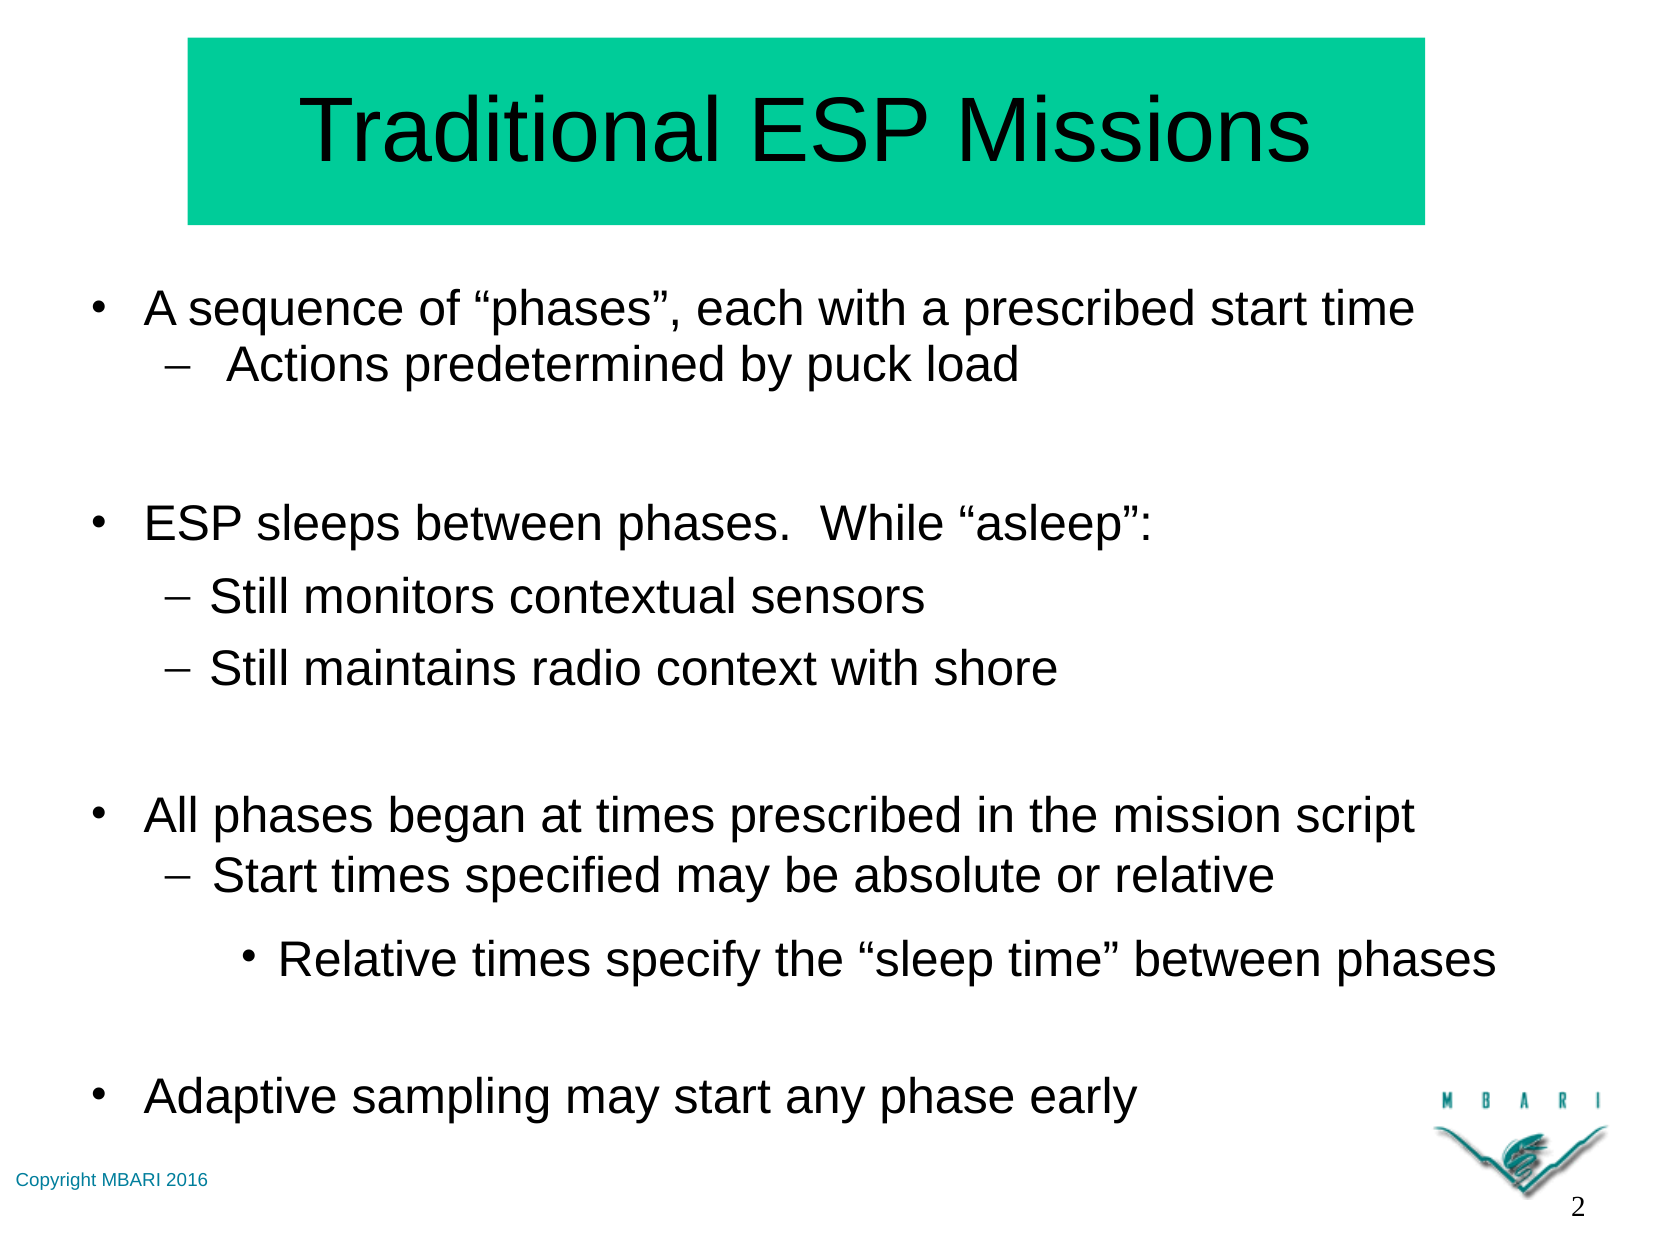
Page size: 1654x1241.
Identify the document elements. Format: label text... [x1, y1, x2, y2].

list A sequence of “phases”, each with a prescribed start time Actions predetermined by puck load ESP sleeps between phases. While “asleep”: Still monitors contextual sensors Still maintains radio context with shore All phases began at times prescribed in the mission script Start times specified may be absolute or relative Relative times specify the “sleep time” between phases Adaptive sampling may start any phase early [75, 273, 1538, 1137]
picture [1426, 1091, 1613, 1200]
title Traditional ESP Missions [187, 37, 1426, 226]
